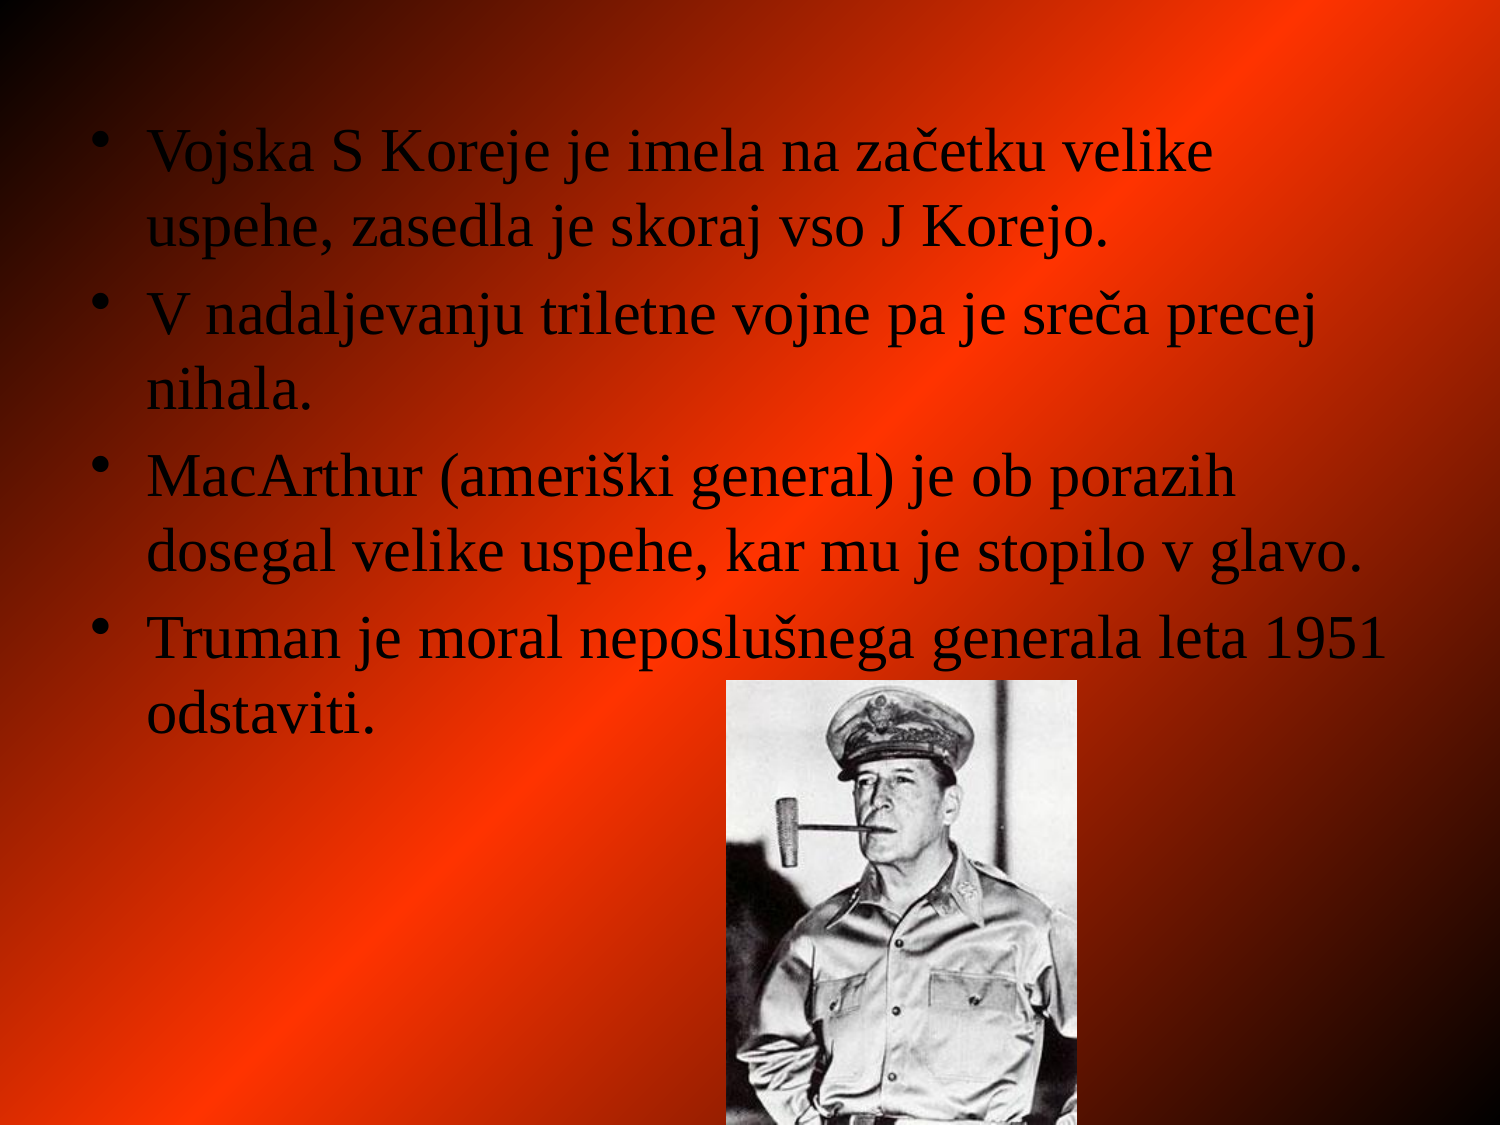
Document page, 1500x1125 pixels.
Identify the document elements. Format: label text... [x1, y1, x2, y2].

list Vojska S Koreje je imela na začetku velike uspehe, zasedla je skoraj vso J Korejo. V nadaljevanju triletne vojne pa je sreča precej nihala. MacArthur (ameriški general) je ob porazih dosegal velike uspehe, kar mu je stopilo v glavo. Truman je moral neposlušnega generala leta 1951 odstaviti. [75, 101, 1425, 1005]
picture [726, 680, 1077, 1125]
